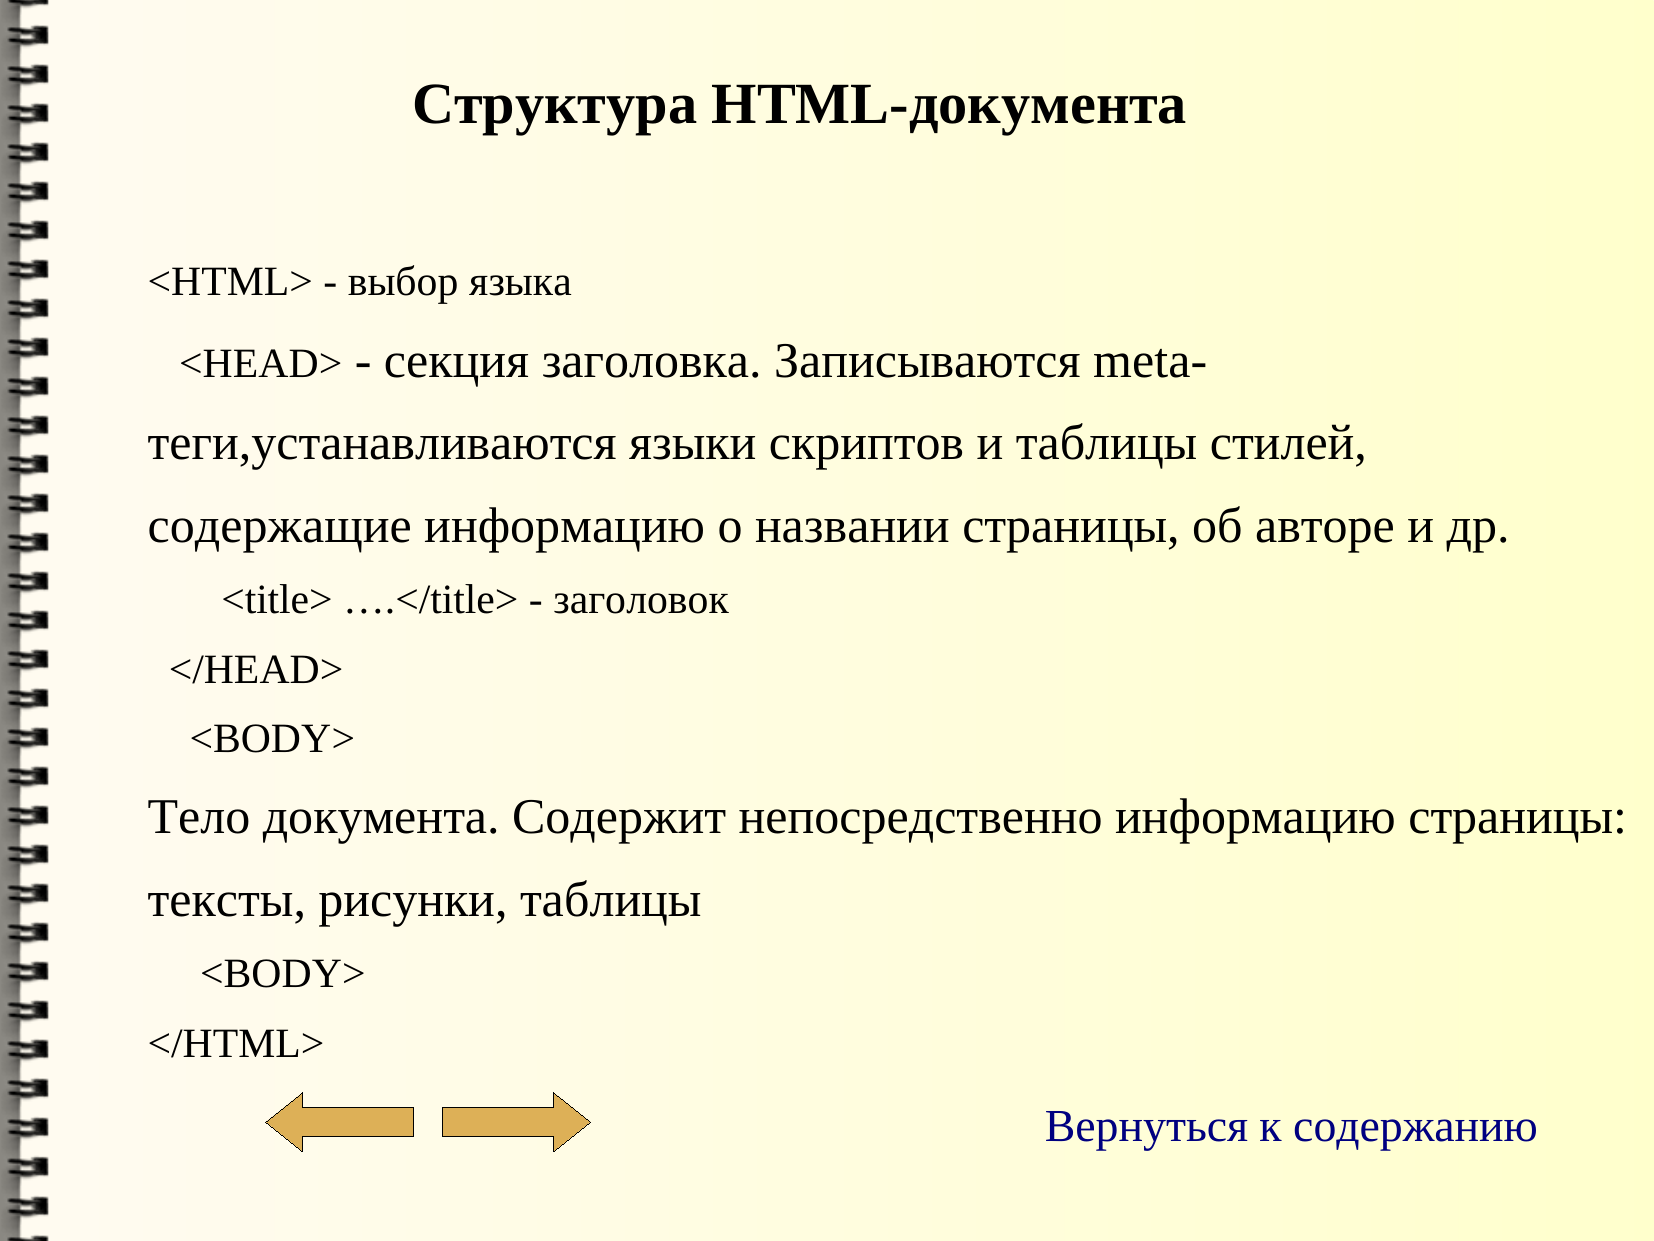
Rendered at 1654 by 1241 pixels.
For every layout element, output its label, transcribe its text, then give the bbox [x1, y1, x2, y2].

picture [0, 0, 1654, 1241]
list Вернуться к содержанию [1033, 1100, 1565, 1152]
title Структура HTML-документа [93, 0, 1506, 208]
text_box [265, 1092, 414, 1152]
list <HTML> - выбор языка <HEAD> - cекция заголовка. Записываются meta- теги,устанавливаются языки скриптов и таблицы стилей, содержащие информацию о названии страницы, об авторе и др. <title> ….</title> - заголовок </HEAD> <BODY> Тело документа. Содержит непосредственно информацию страницы: тексты, рисунки, таблицы <BODY> </HTML> [147, 235, 1654, 1151]
text_box [442, 1092, 591, 1152]
